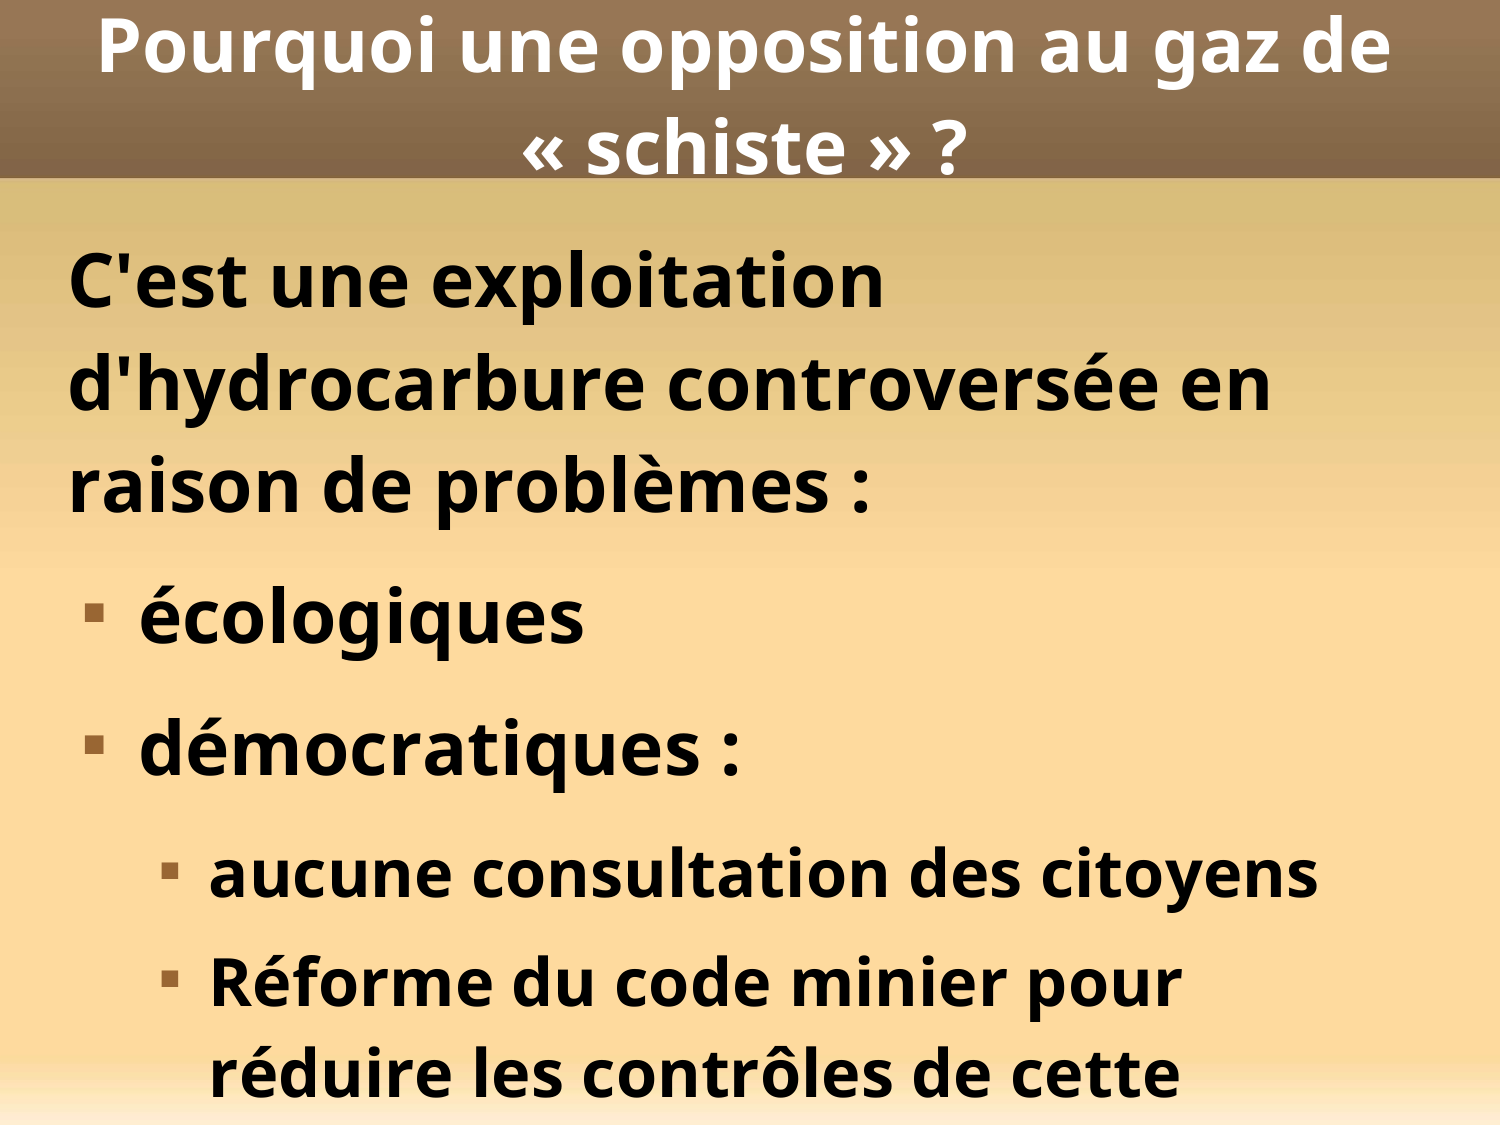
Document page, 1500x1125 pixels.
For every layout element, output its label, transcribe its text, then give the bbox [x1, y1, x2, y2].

picture [0, 0, 1500, 1125]
list C'est une exploitation d'hydrocarbure controversée en raison de problèmes : écologiques démocratiques : aucune consultation des citoyens Réforme du code minier pour réduire les contrôles de cette exploitation, sans débat à l'Assemblée Nationale [67, 227, 1418, 1125]
title Pourquoi une opposition au gaz de « schiste » ? [69, 0, 1420, 210]
